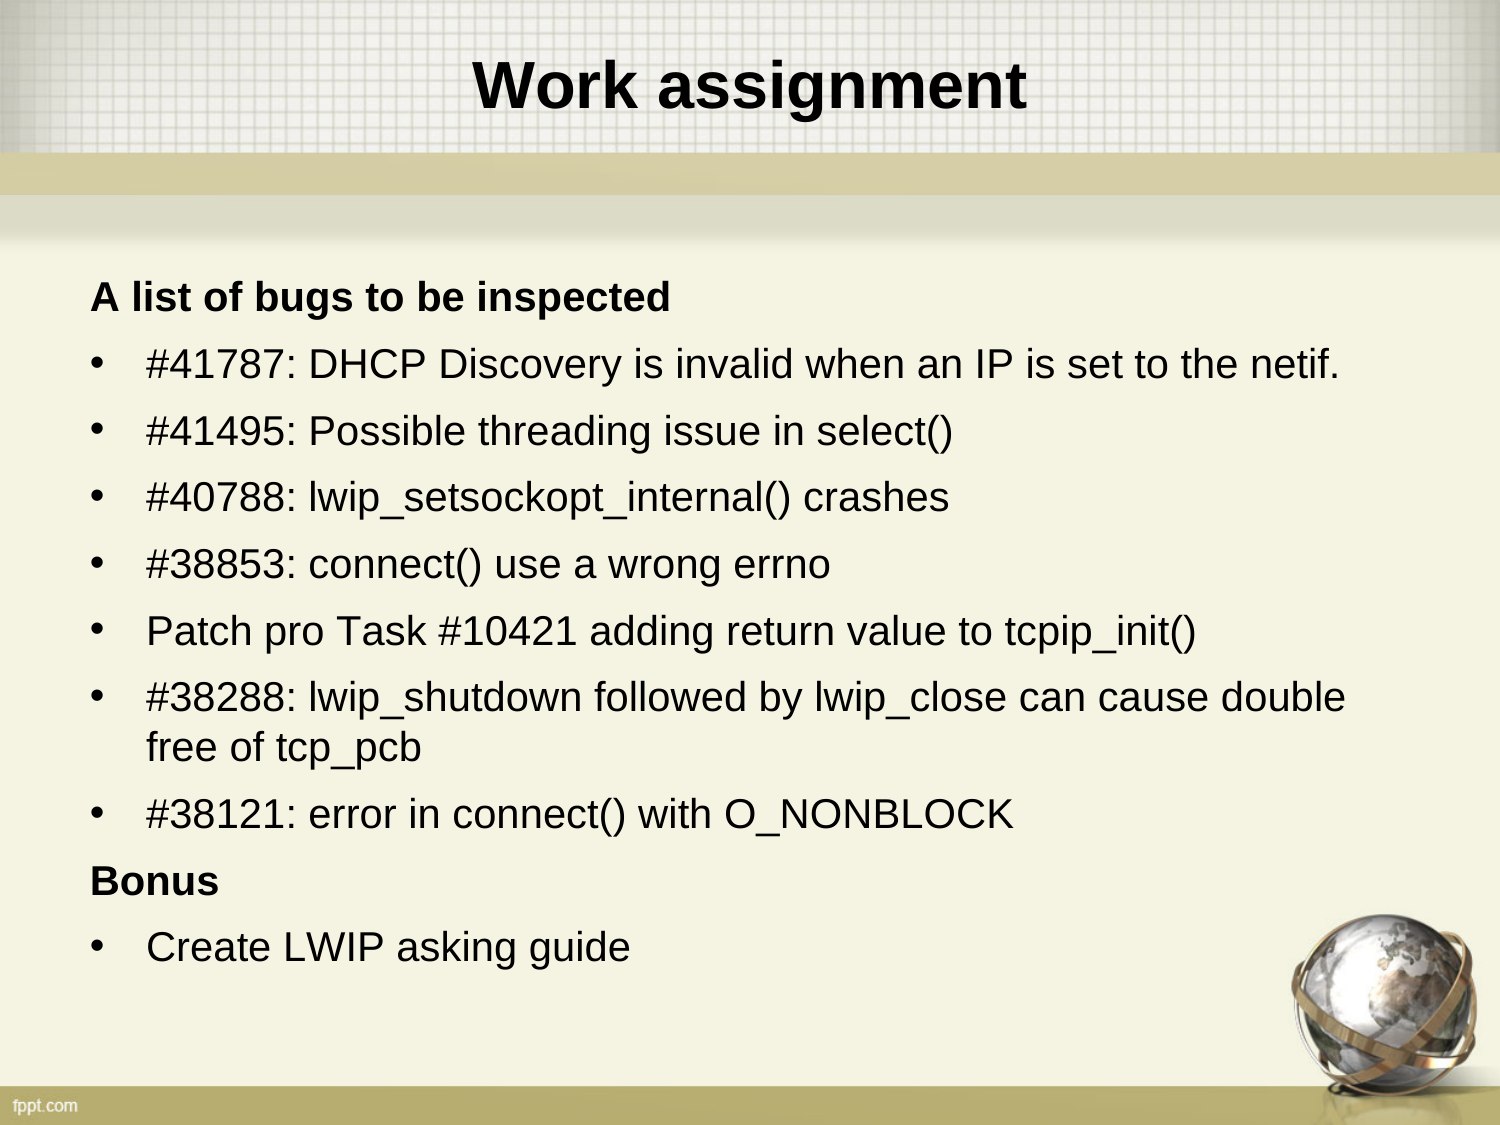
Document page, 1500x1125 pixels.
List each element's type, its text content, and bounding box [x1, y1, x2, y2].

list A list of bugs to be inspected #41787: DHCP Discovery is invalid when an IP is set to the netif. #41495: Possible threading issue in select() #40788: lwip_setsockopt_internal() crashes #38853: connect() use a wrong errno Patch pro Task #10421 adding return value to tcpip_init() #38288: lwip_shutdown followed by lwip_close can cause double free of tcp_pcb #38121: error in connect() with O_NONBLOCK Bonus Create LWIP asking guide [75, 262, 1426, 1051]
title Work assignment [75, 21, 1426, 142]
picture [0, 0, 1500, 1125]
